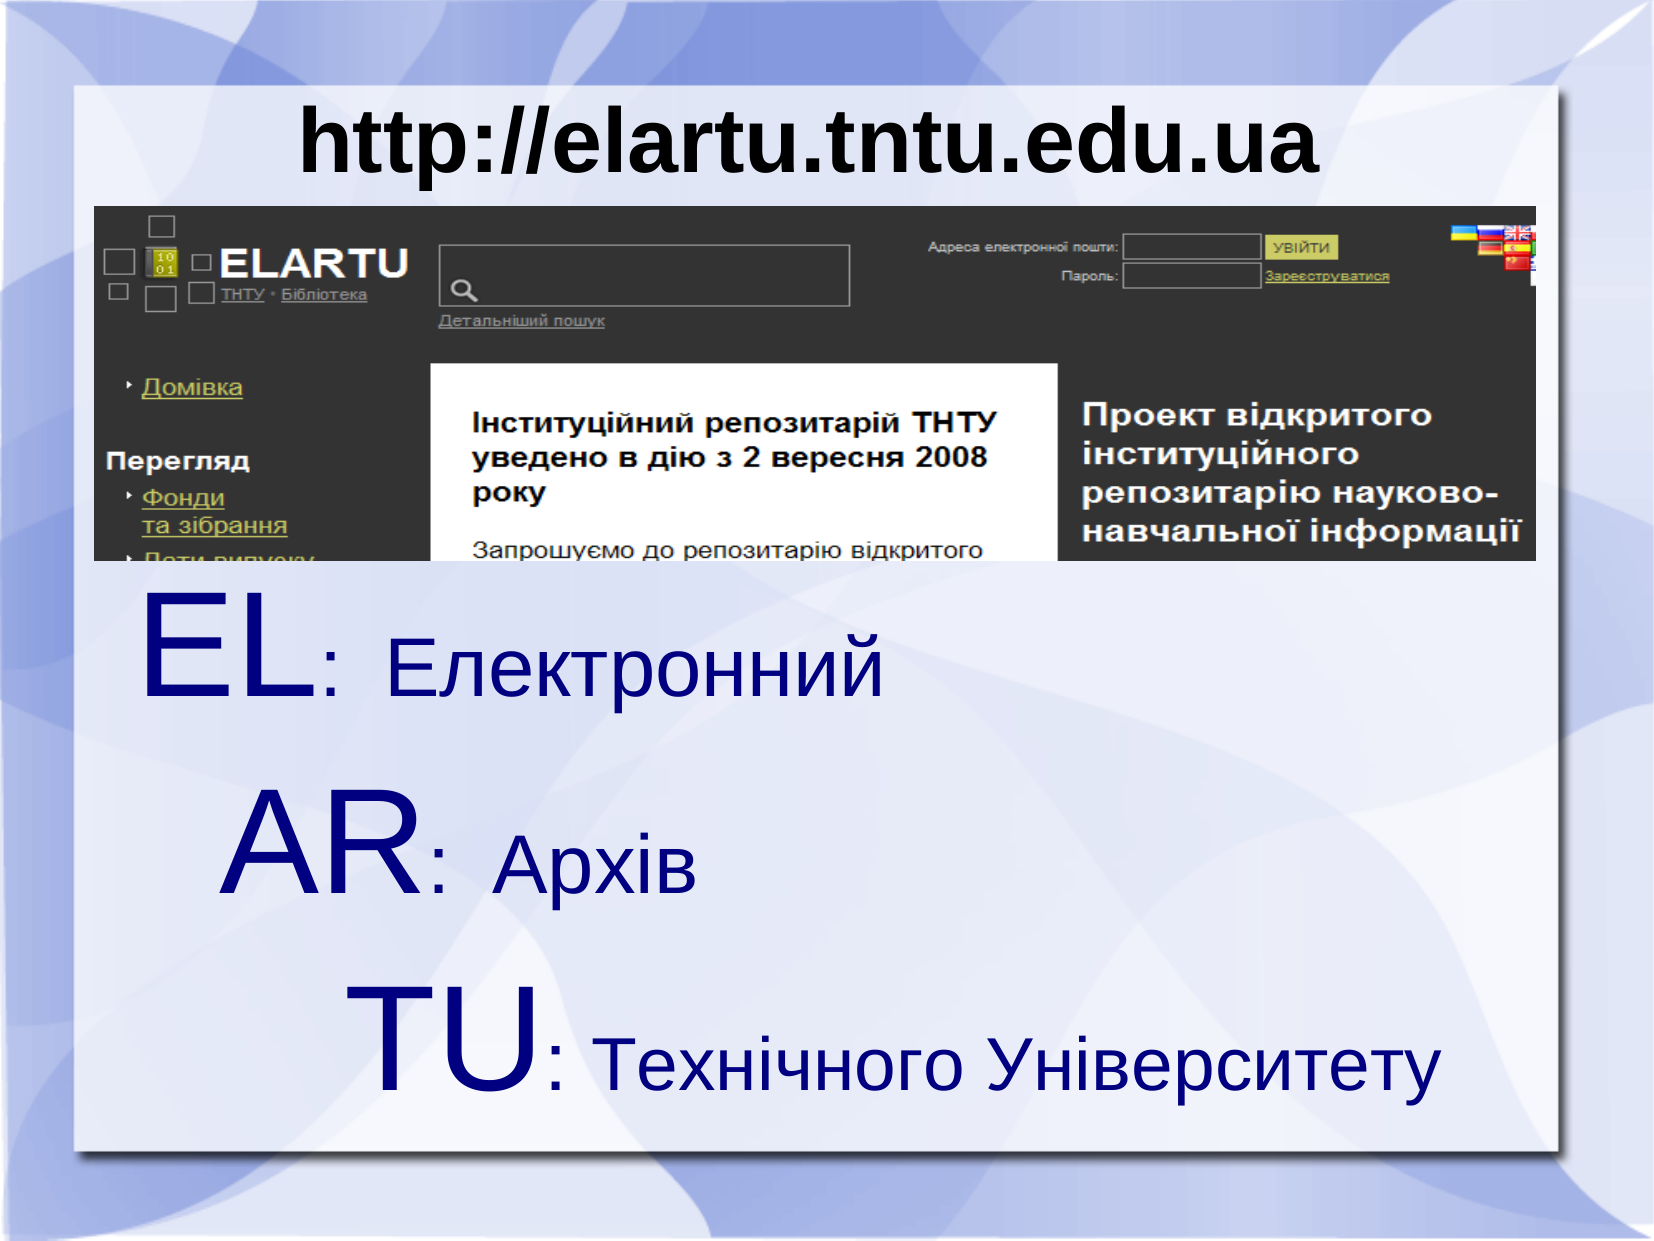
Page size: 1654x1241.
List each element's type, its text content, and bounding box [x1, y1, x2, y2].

list EL: Електронний AR: Архів TU: Технічного Університету [118, 562, 1524, 1152]
title http://elartu.tntu.edu.ua [82, 44, 1536, 238]
picture [0, 0, 1654, 1241]
